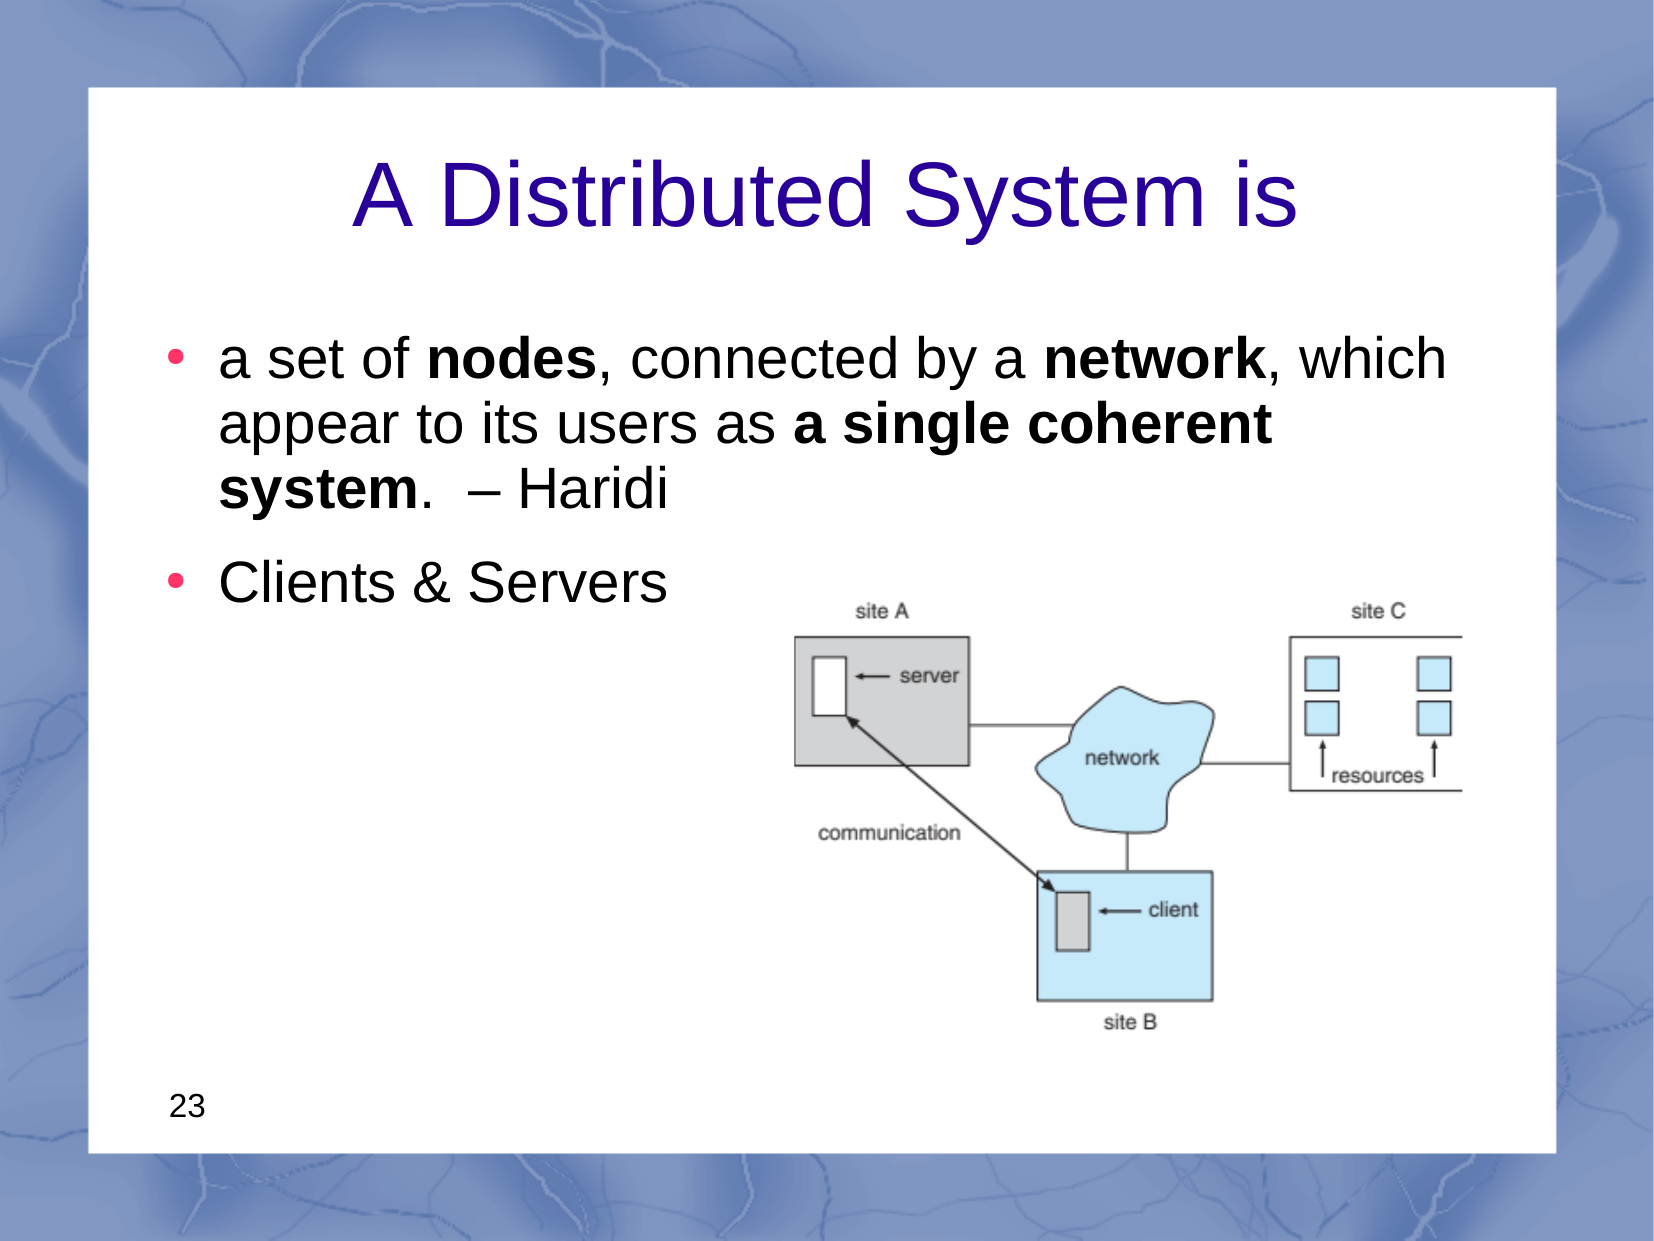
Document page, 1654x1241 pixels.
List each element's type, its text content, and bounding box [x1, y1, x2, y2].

picture [0, 0, 1654, 1241]
list a set of nodes, connected by a network, which appear to its users as a single coherent system. – Haridi Clients & Servers [147, 325, 1506, 1045]
title A Distributed System is [118, 90, 1536, 298]
